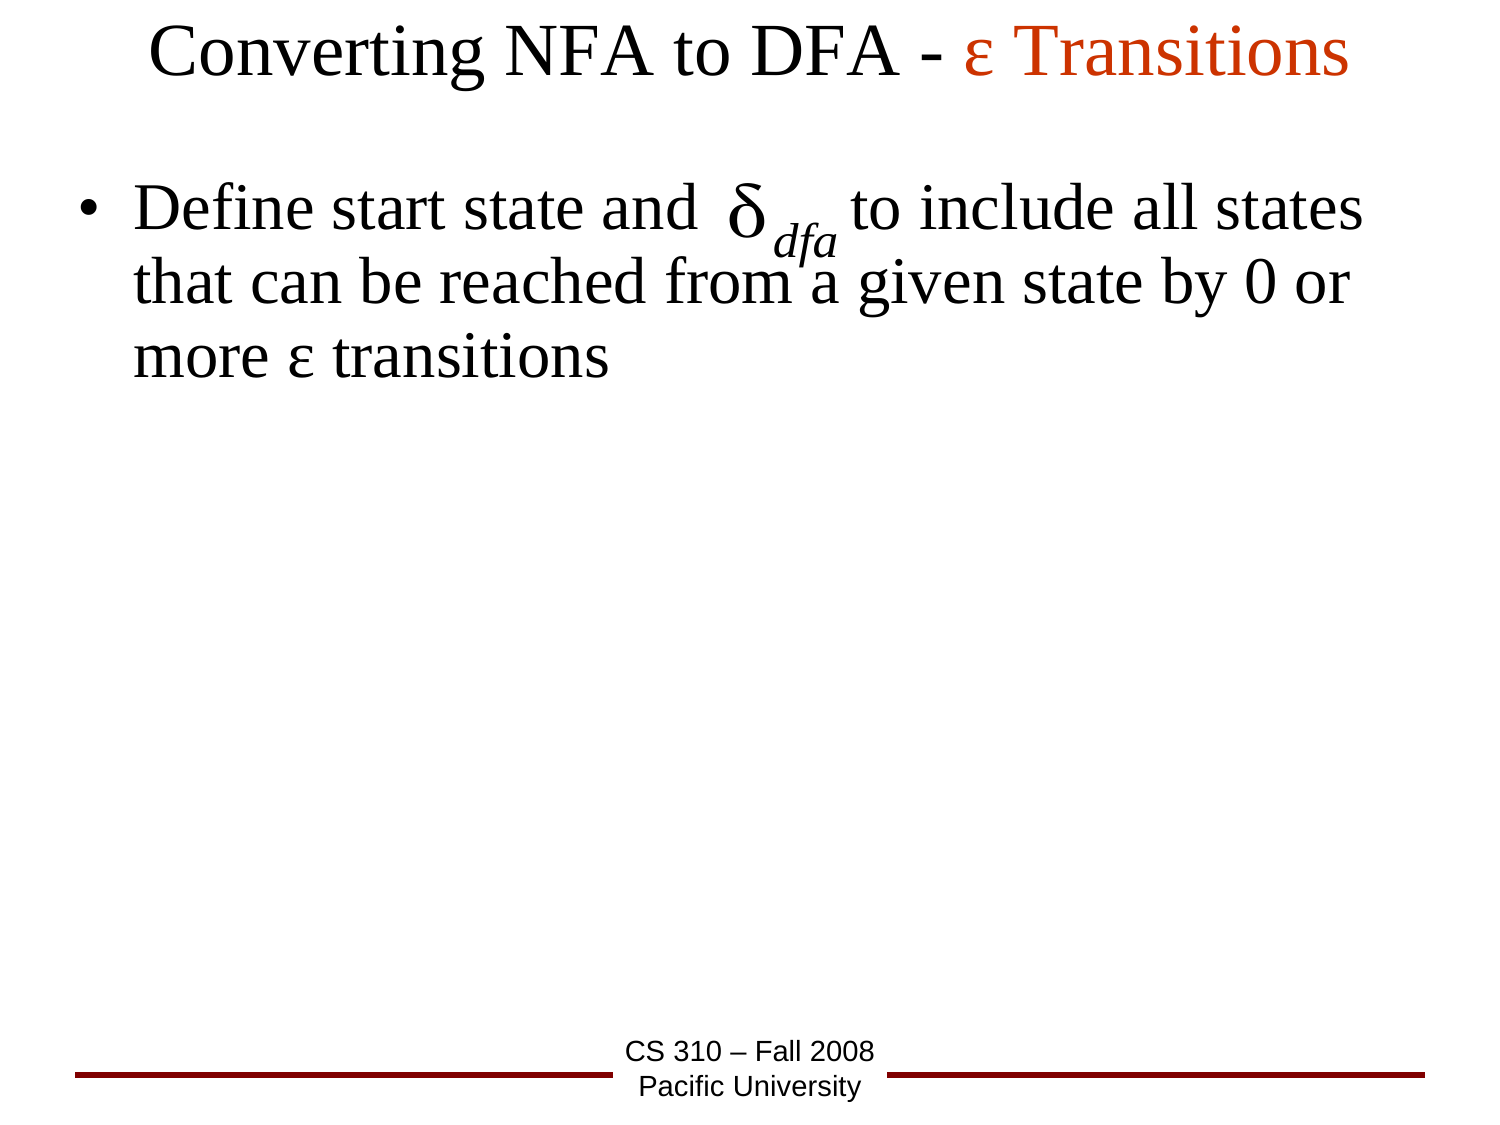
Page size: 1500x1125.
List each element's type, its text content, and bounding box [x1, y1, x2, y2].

list Define start state and to include all states that can be reached from a given state by 0 or more ε transitions [62, 162, 1463, 1000]
title Converting NFA to DFA - ε Transitions [112, 0, 1388, 103]
chart [702, 165, 861, 271]
